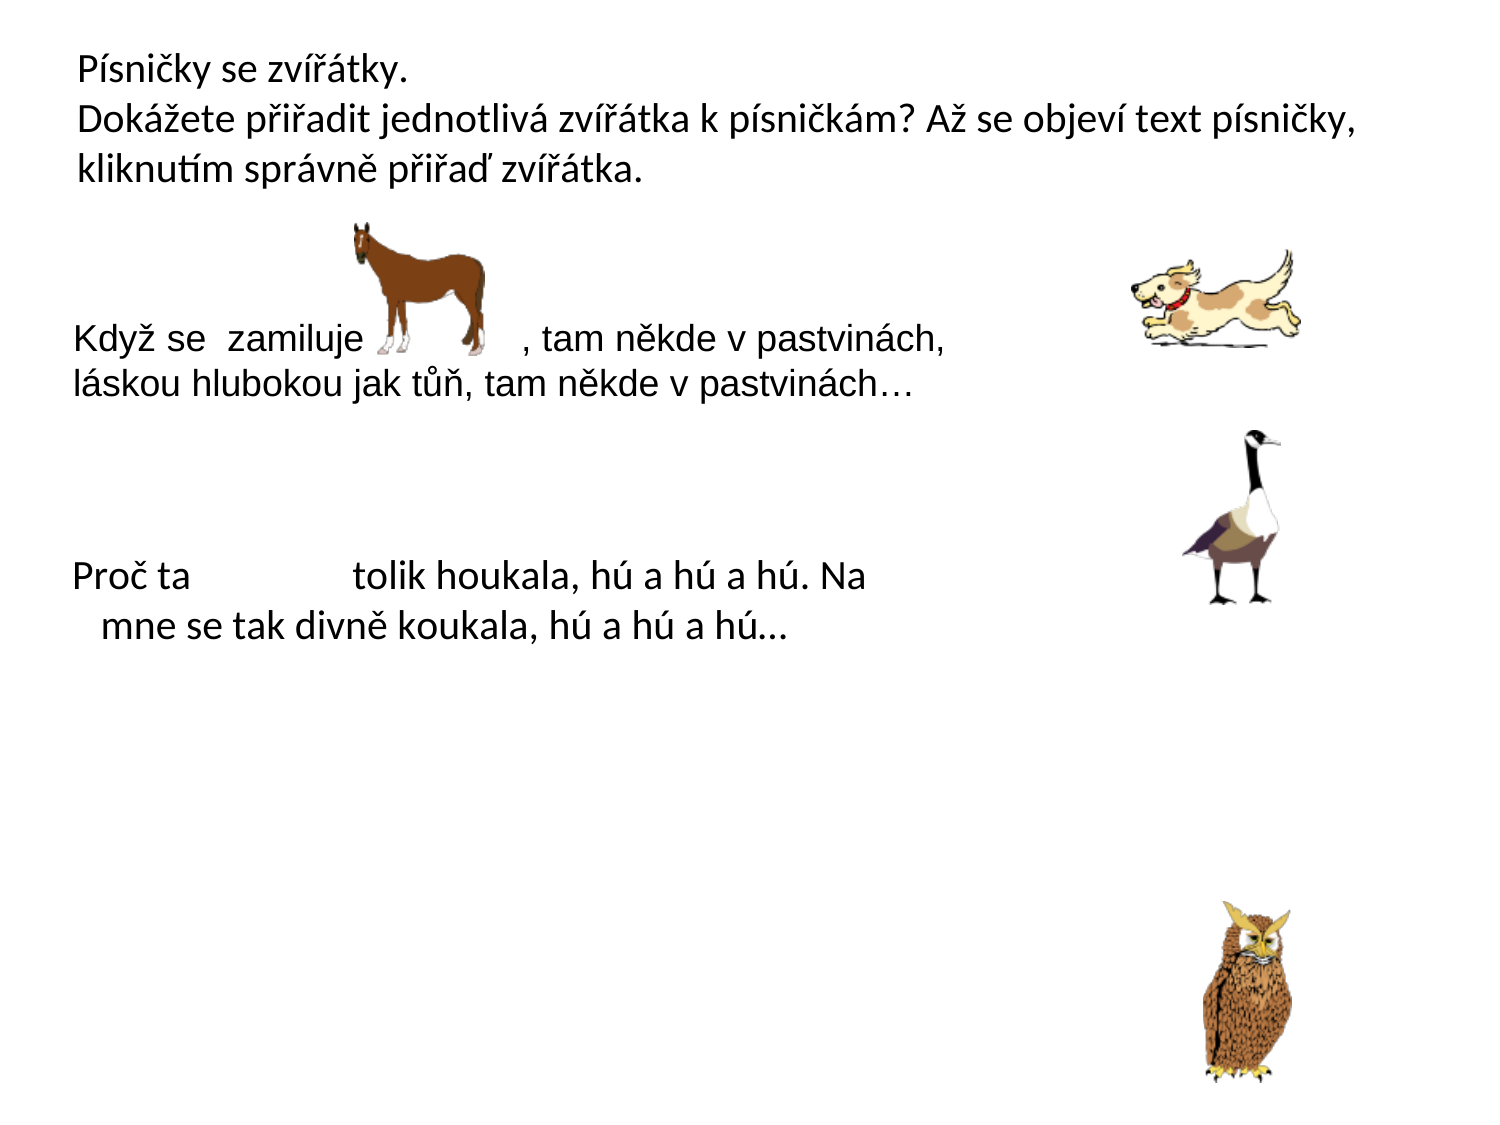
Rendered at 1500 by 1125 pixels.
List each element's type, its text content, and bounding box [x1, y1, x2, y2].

text_box Proč ta tolik houkala, hú a hú a hú. Na mne se tak divně koukala, hú a hú a hú… [9, 539, 1038, 706]
text_box Písničky se zvířátky. Dokážete přiřadit jednotlivá zvířátka k písničkám? Až se objeví text písničky, kliknutím správně přiřaď zvířátka. [62, 32, 1383, 199]
picture [1131, 249, 1301, 348]
picture [354, 222, 485, 356]
picture [1203, 901, 1292, 1083]
picture [1182, 430, 1281, 605]
text_box Když se zamiluje , tam někde v pastvinách, láskou hlubokou jak tůň, tam někde v pastvinách… [5, 305, 962, 412]
